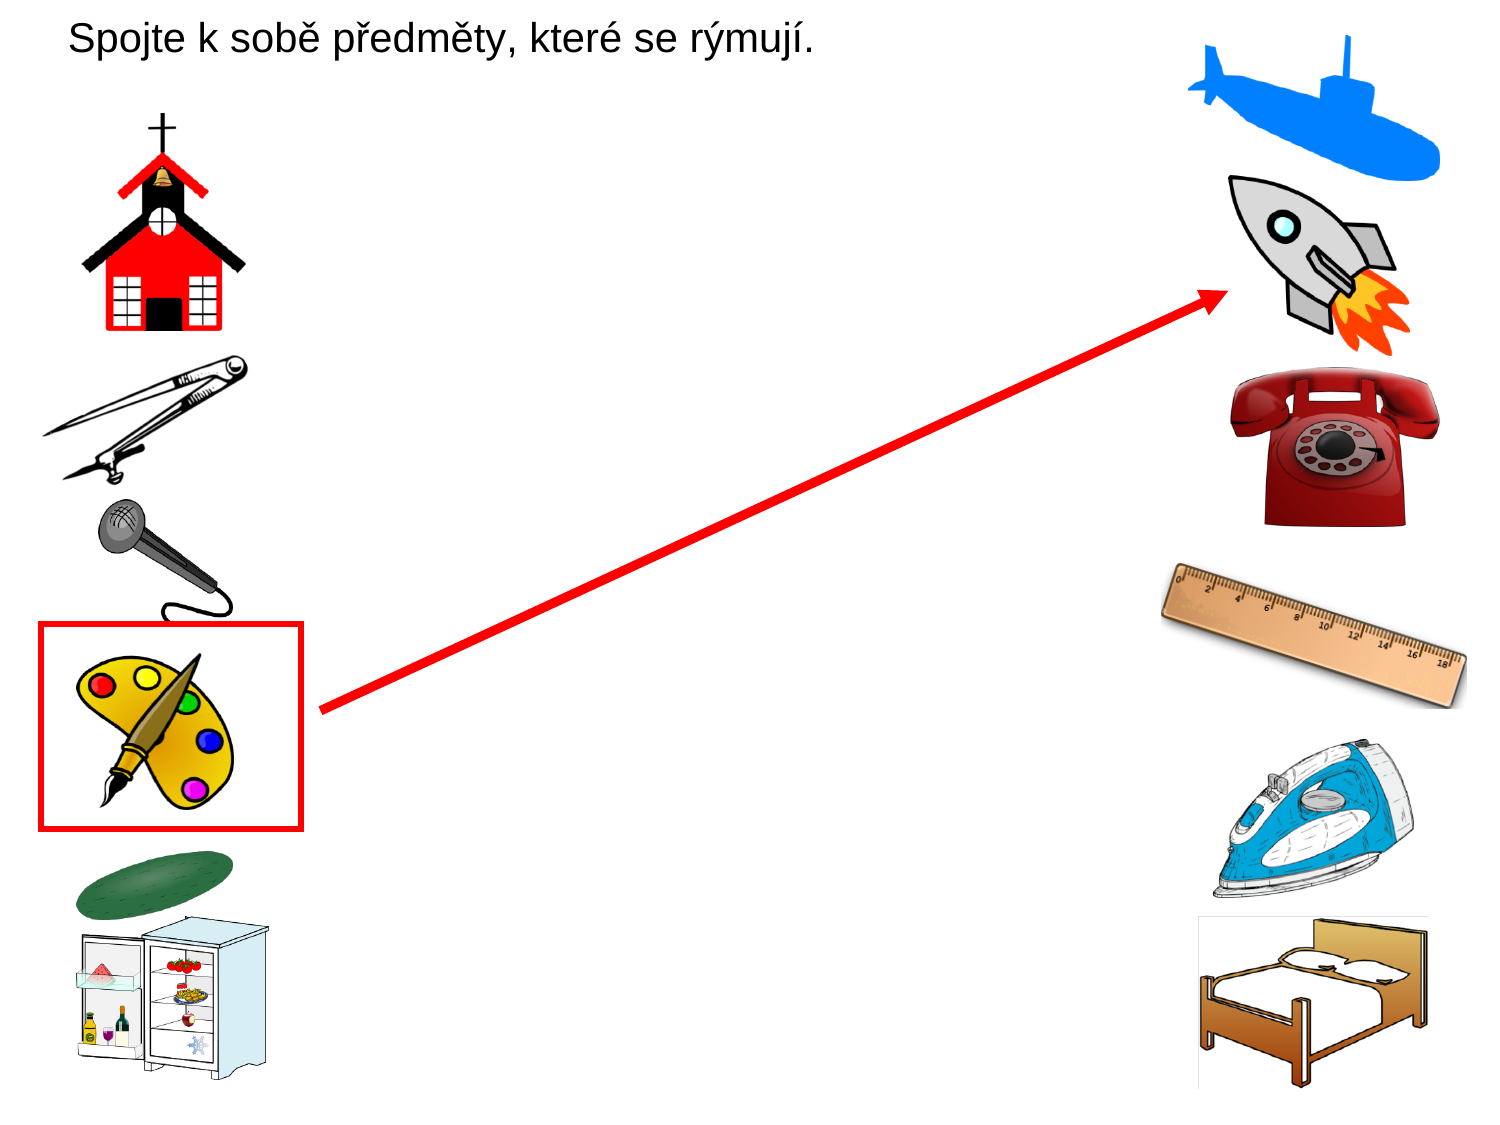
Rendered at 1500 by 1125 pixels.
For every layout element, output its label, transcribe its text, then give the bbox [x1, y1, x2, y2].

picture [1198, 916, 1429, 1089]
picture [1227, 367, 1440, 527]
picture [1188, 35, 1440, 356]
picture [76, 851, 269, 1080]
picture [40, 340, 269, 505]
picture [1161, 563, 1467, 709]
picture [76, 653, 234, 810]
picture [1213, 739, 1414, 898]
text_box Spojte k sobě předměty, které se rýmují. [53, 2, 831, 69]
picture [98, 499, 233, 621]
picture [0, 113, 246, 331]
